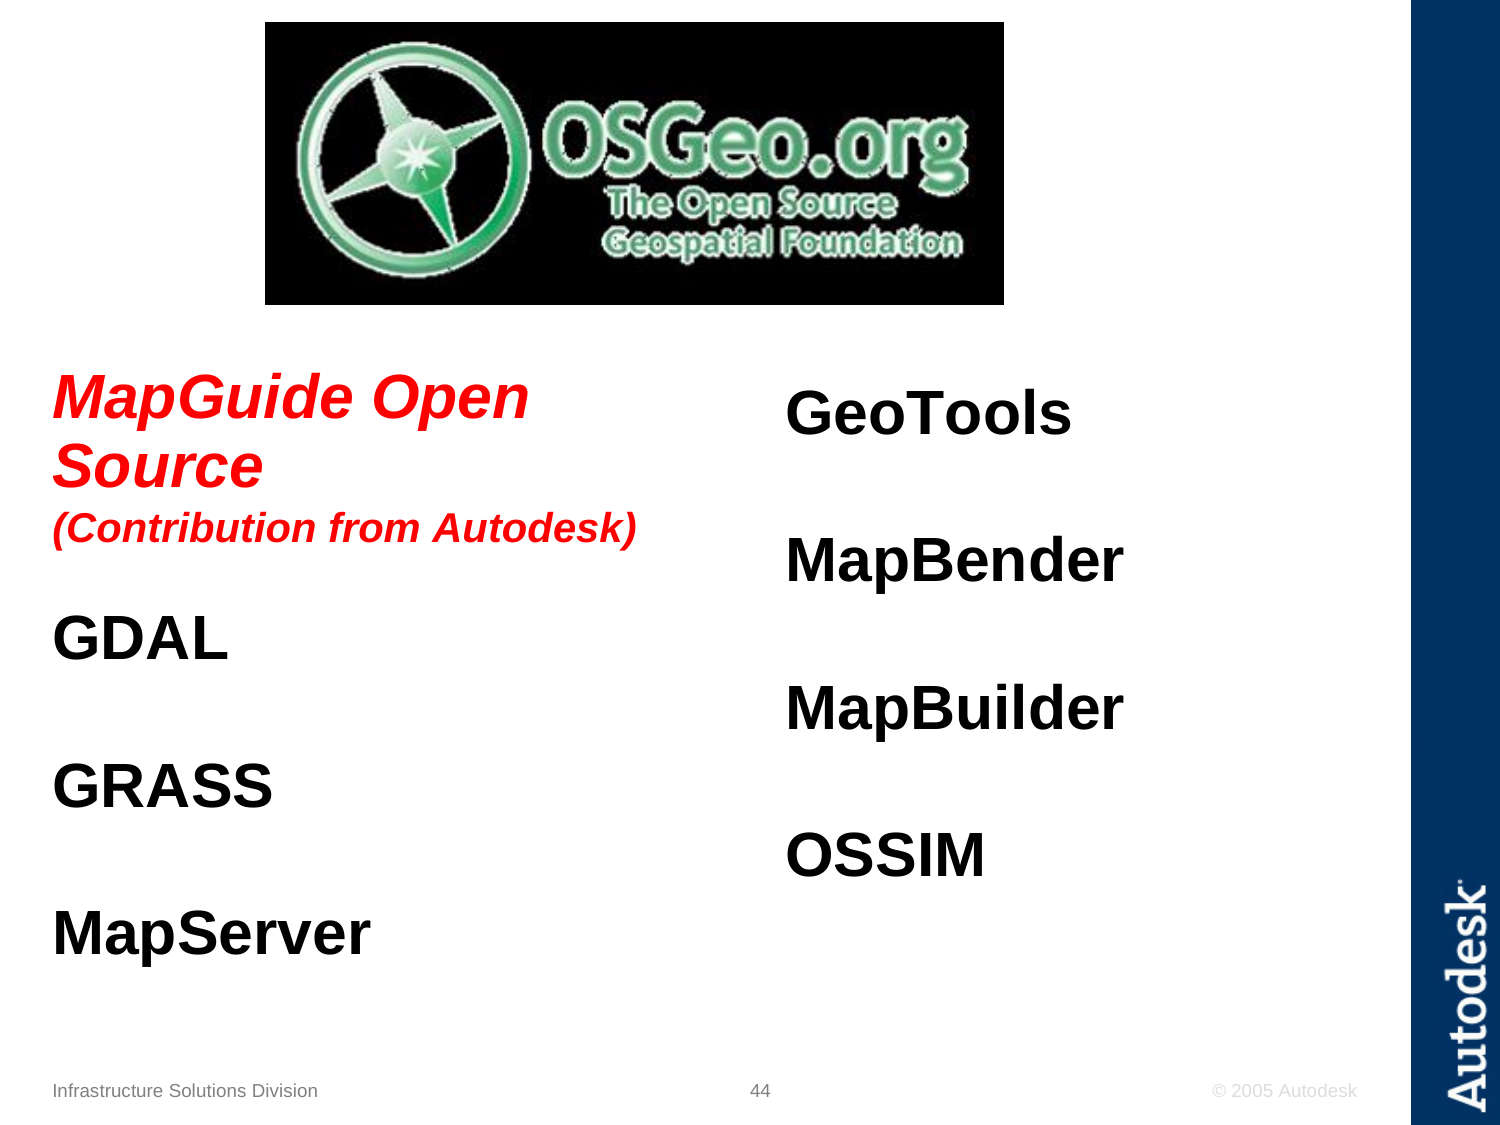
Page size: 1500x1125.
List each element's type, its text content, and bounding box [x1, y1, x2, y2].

list MapGuide Open Source (Contribution from Autodesk) GDAL GRASS MapServer [52, 361, 670, 1125]
list GeoTools MapBender MapBuilder OSSIM [785, 304, 1313, 1051]
picture [1411, 0, 1500, 1125]
picture [265, 22, 1004, 305]
